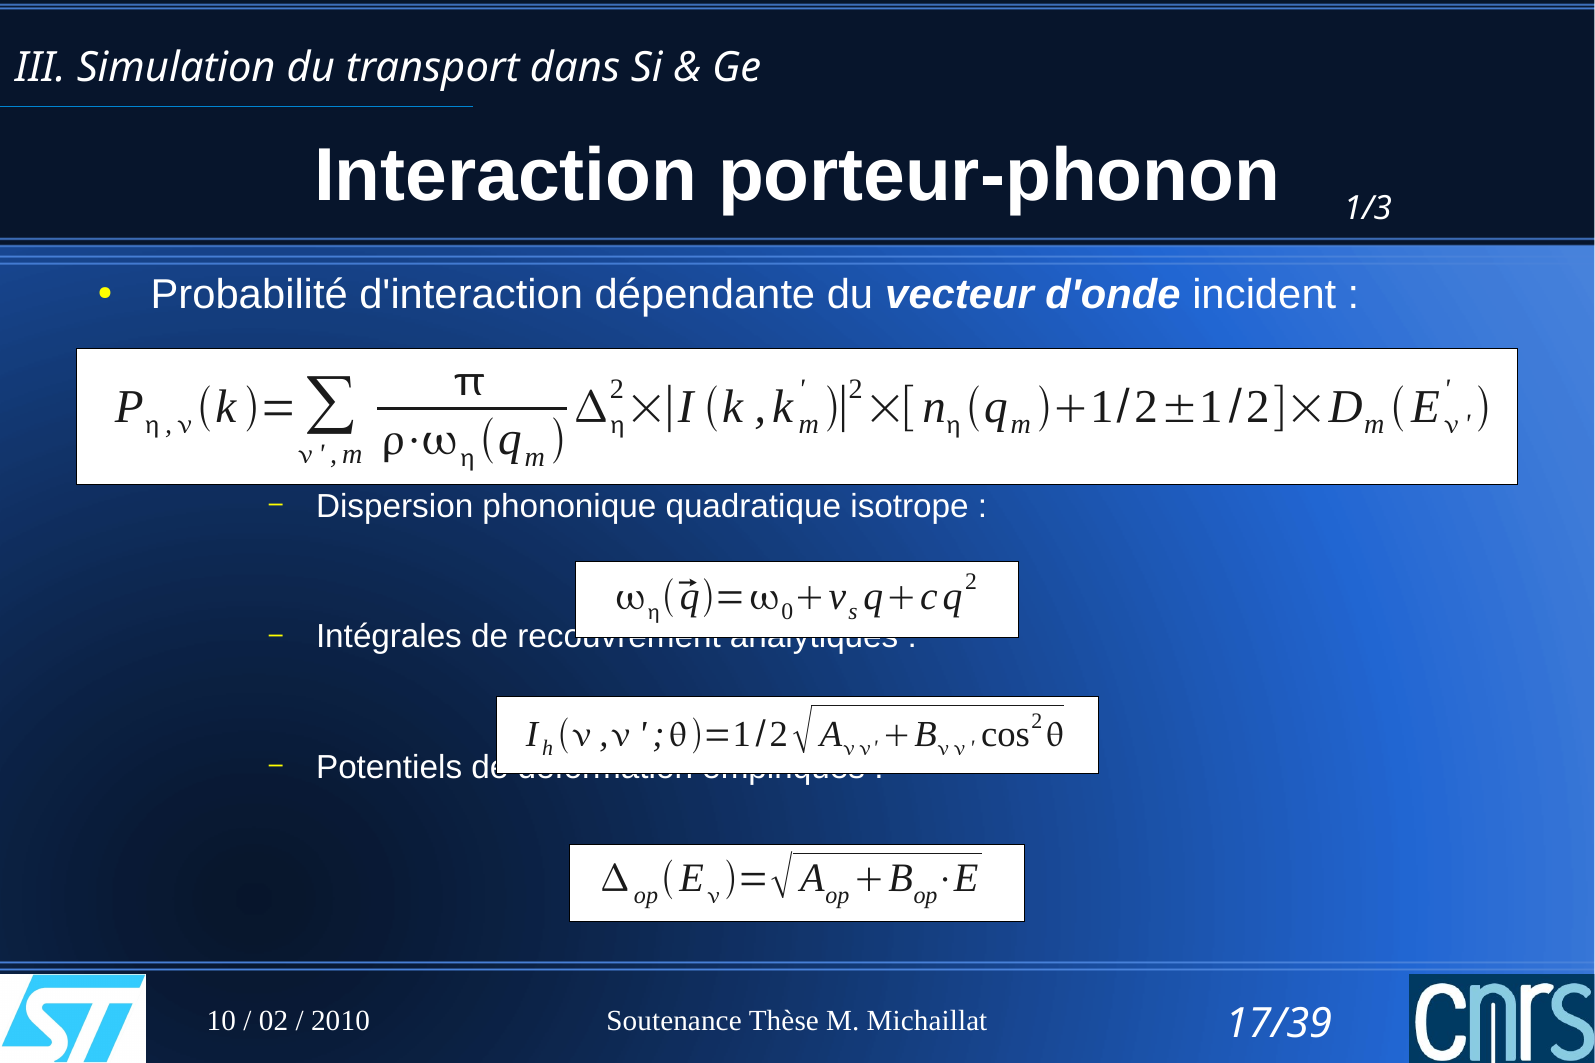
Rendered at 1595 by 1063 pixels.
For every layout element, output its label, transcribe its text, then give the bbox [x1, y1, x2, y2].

list Probabilité d'interaction dépendante du vecteur d'onde incident : Dispersion phononique quadratique isotrope : Intégrales de recouvrement analytiques : Potentiels de déformation empiriques : [79, 270, 1515, 348]
text_box [76, 348, 1518, 485]
title Interaction porteur-phonon [79, 115, 1515, 234]
text_box [496, 696, 1099, 774]
text_box 1/3 [1328, 177, 1416, 236]
text_box [575, 561, 1019, 638]
text_box [569, 844, 1025, 922]
picture [0, 0, 1595, 1063]
chart [100, 357, 1501, 476]
chart [591, 850, 990, 910]
list Probabilité d'interaction dépendante du vecteur d'onde incident : Dispersion phononique quadratique isotrope : Intégrales de recouvrement analytiques : Potentiels de déformation empiriques : [79, 485, 1515, 973]
chart [605, 566, 987, 626]
chart [514, 702, 1075, 762]
text_box III. Simulation du transport dans Si & Ge [0, 29, 1182, 100]
